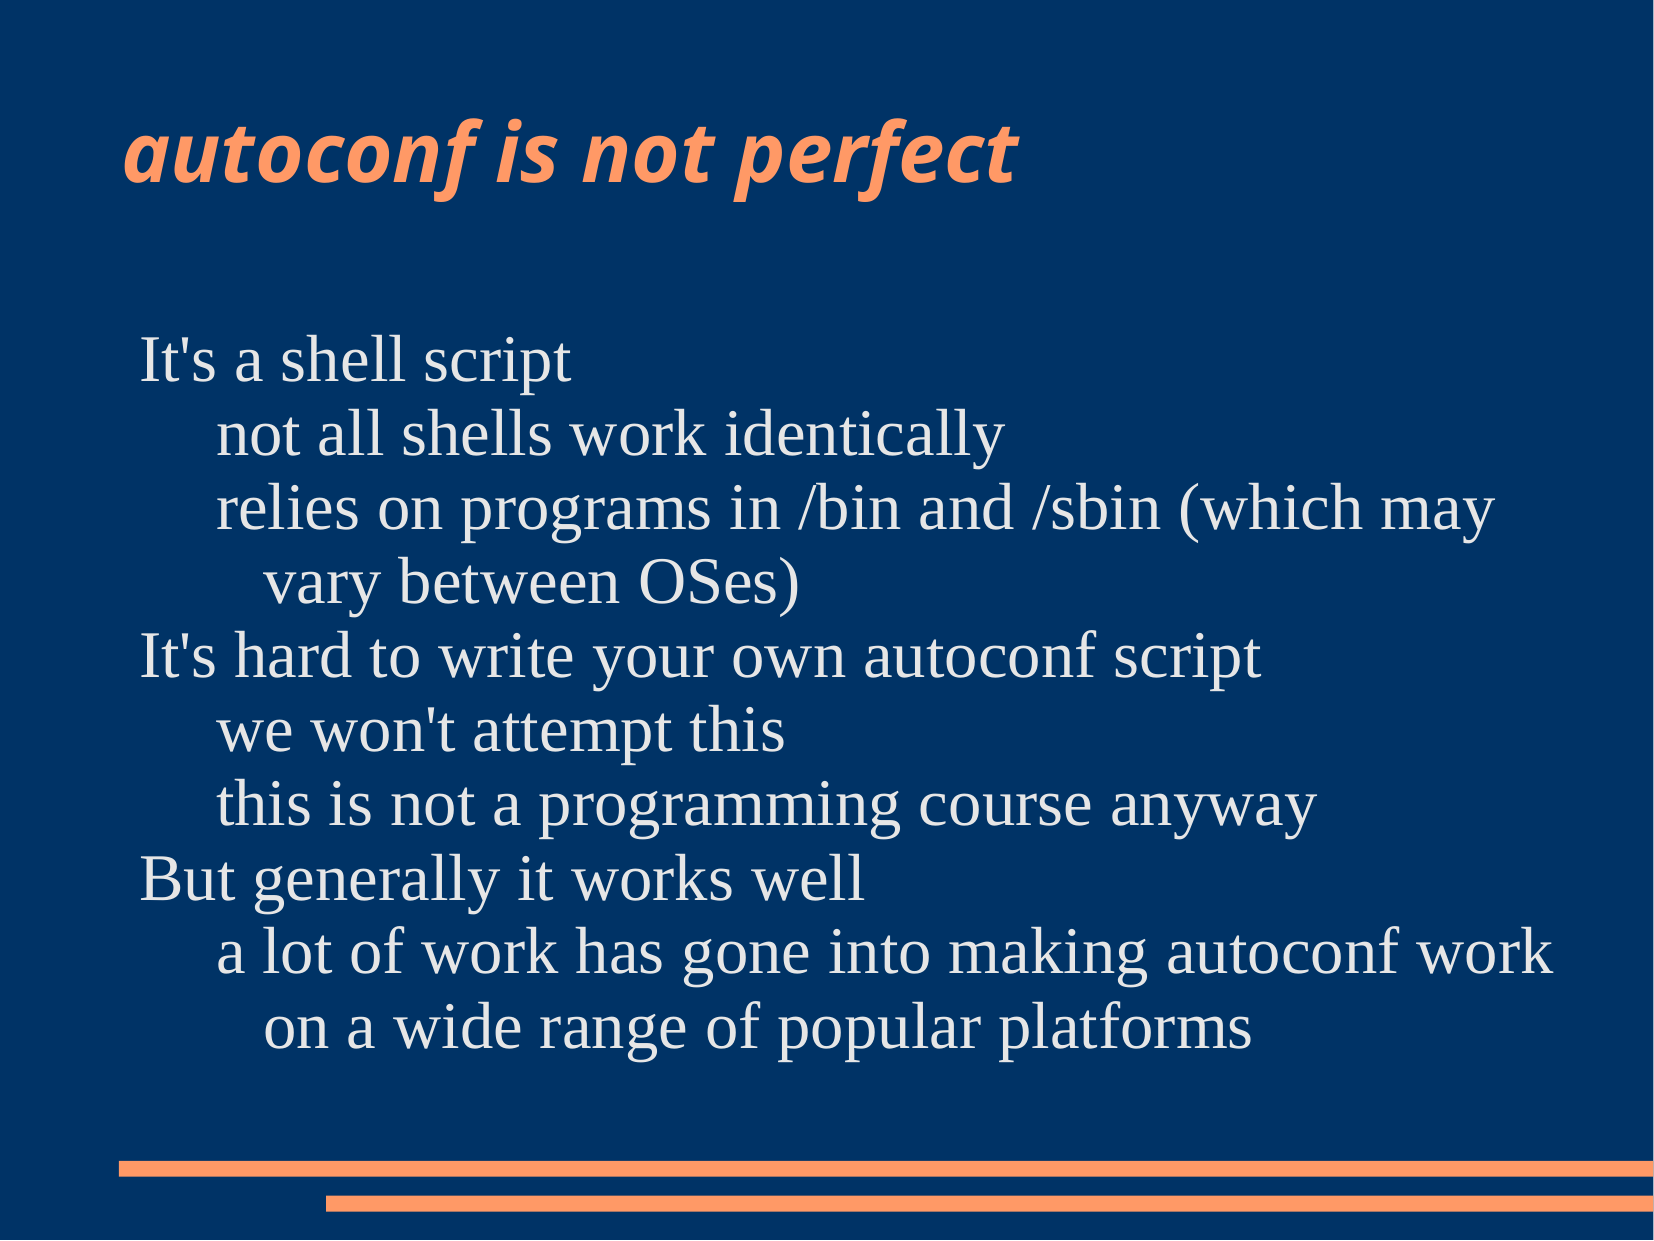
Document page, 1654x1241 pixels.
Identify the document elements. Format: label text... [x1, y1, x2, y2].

list It's a shell script not all shells work identically relies on programs in /bin and /sbin (which may vary between OSes) It's hard to write your own autoconf script we won't attempt this this is not a programming course anyway But generally it works well a lot of work has gone into making autoconf work on a wide range of popular platforms [121, 322, 1561, 1132]
title autoconf is not perfect [121, 46, 1534, 254]
